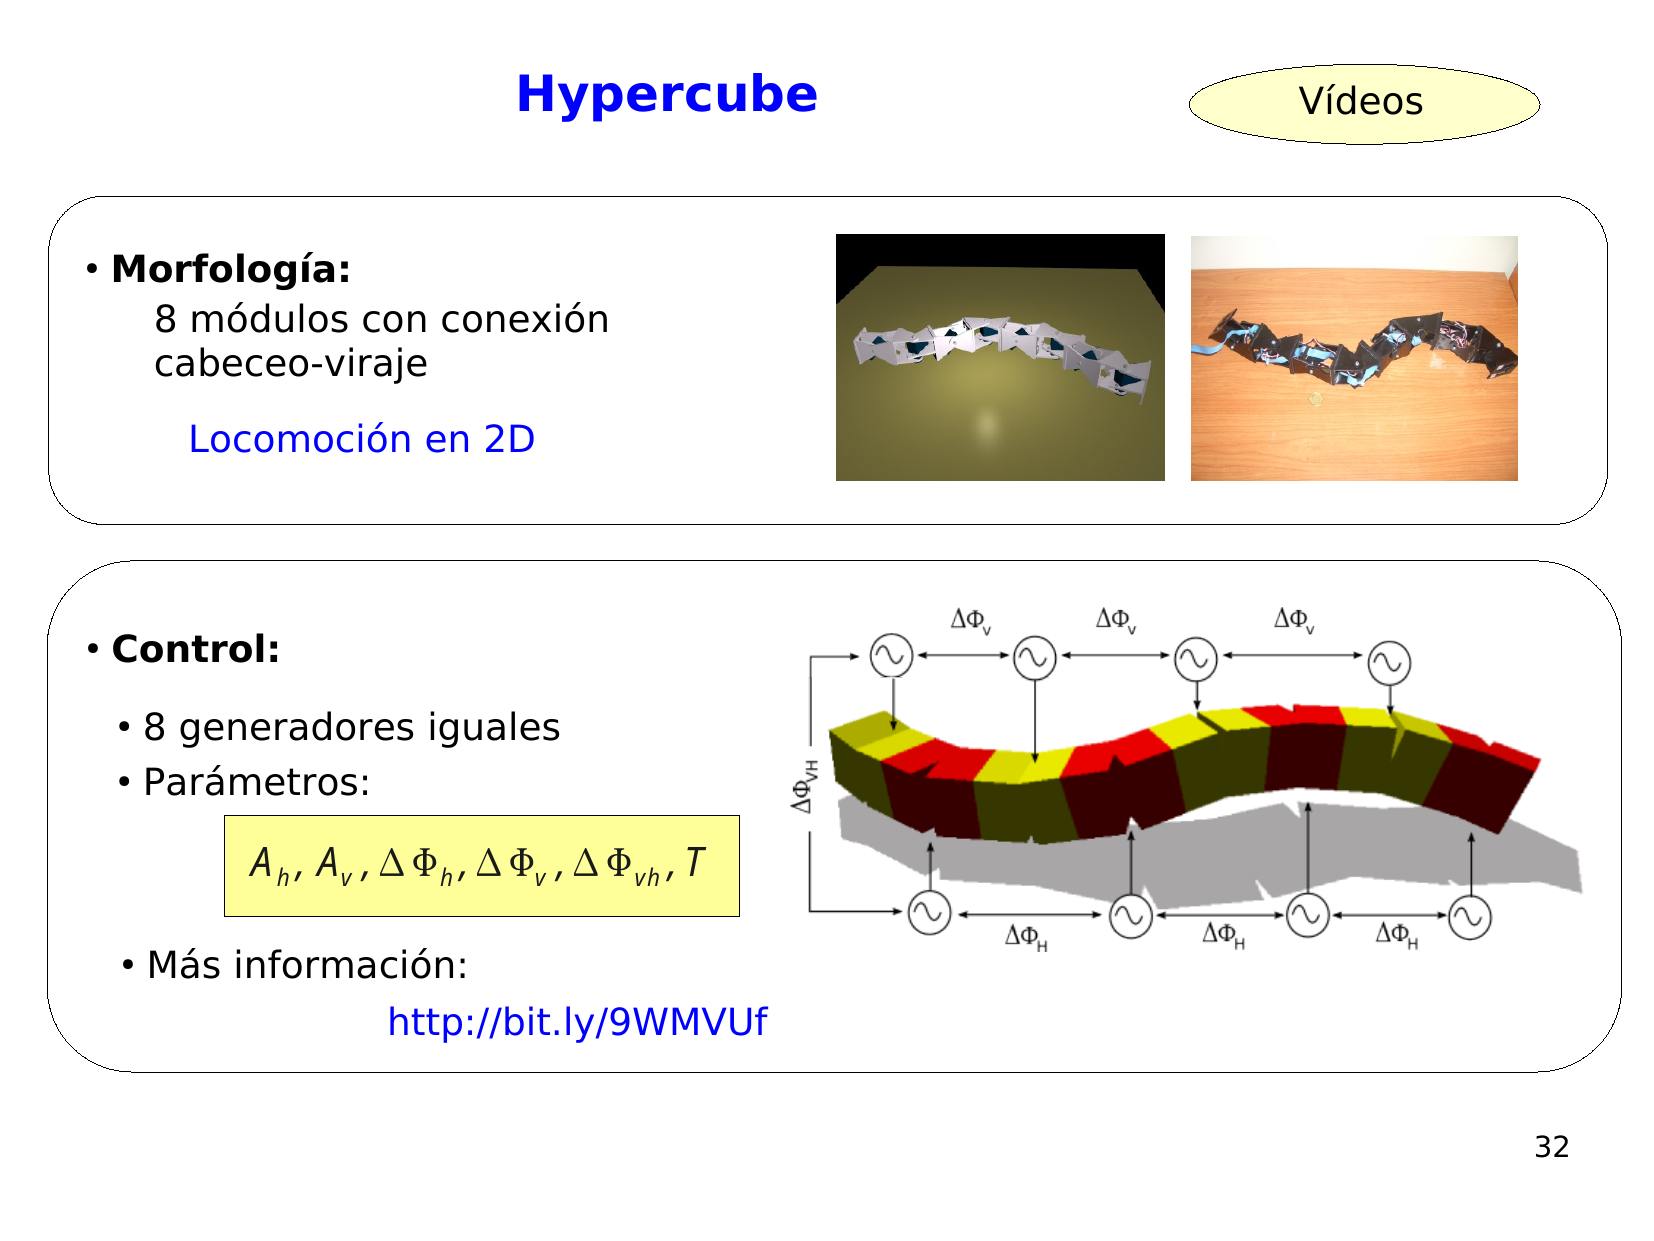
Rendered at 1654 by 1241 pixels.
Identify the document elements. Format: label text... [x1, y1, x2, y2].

text_box 8 módulos con conexión cabeceo-viraje [138, 290, 753, 393]
text_box http://bit.ly/9WMVUf [372, 993, 784, 1053]
picture [790, 607, 1607, 952]
text_box Más información: [106, 936, 781, 995]
text_box Control: [71, 620, 297, 679]
chart [236, 837, 716, 892]
text_box [1189, 64, 1541, 145]
text_box Vídeos [1283, 72, 1440, 132]
text_box Hypercube [500, 57, 835, 131]
text_box Morfología: [70, 240, 381, 299]
picture [1191, 236, 1518, 481]
text_box [224, 815, 740, 917]
picture [836, 234, 1165, 481]
text_box Locomoción en 2D [173, 410, 552, 469]
text_box 8 generadores iguales Parámetros: [102, 698, 777, 813]
